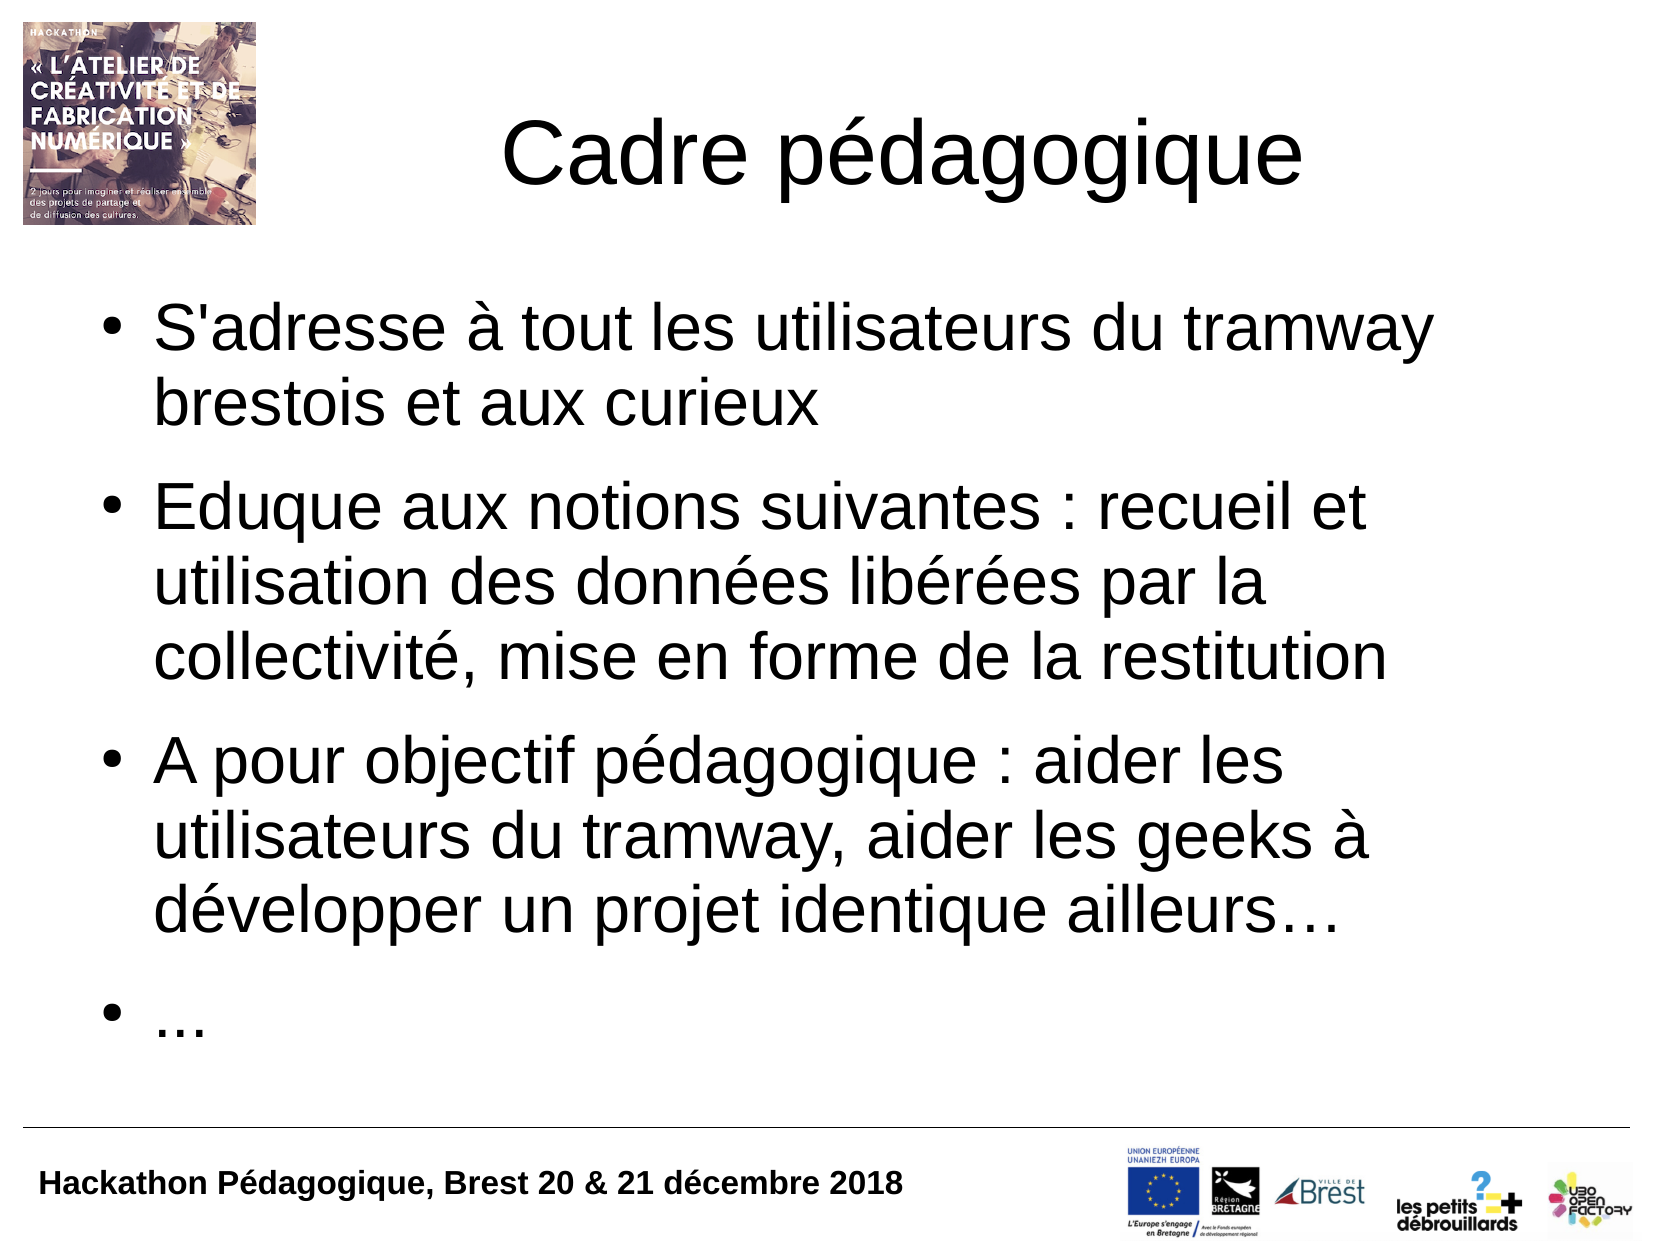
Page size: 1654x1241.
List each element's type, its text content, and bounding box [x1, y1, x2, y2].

picture [23, 22, 256, 225]
title Cadre pédagogique [236, 49, 1571, 257]
text_box Hackathon Pédagogique, Brest 20 & 21 décembre 2018 [23, 1157, 945, 1211]
picture [1120, 1137, 1642, 1241]
list S'adresse à tout les utilisateurs du tramway brestois et aux curieux Eduque aux notions suivantes : recueil et utilisation des données libérées par la collectivité, mise en forme de la restitution A pour objectif pédagogique : aider les utilisateurs du tramway, aider les geeks à développer un projet identique ailleurs… ... [82, 290, 1571, 1109]
